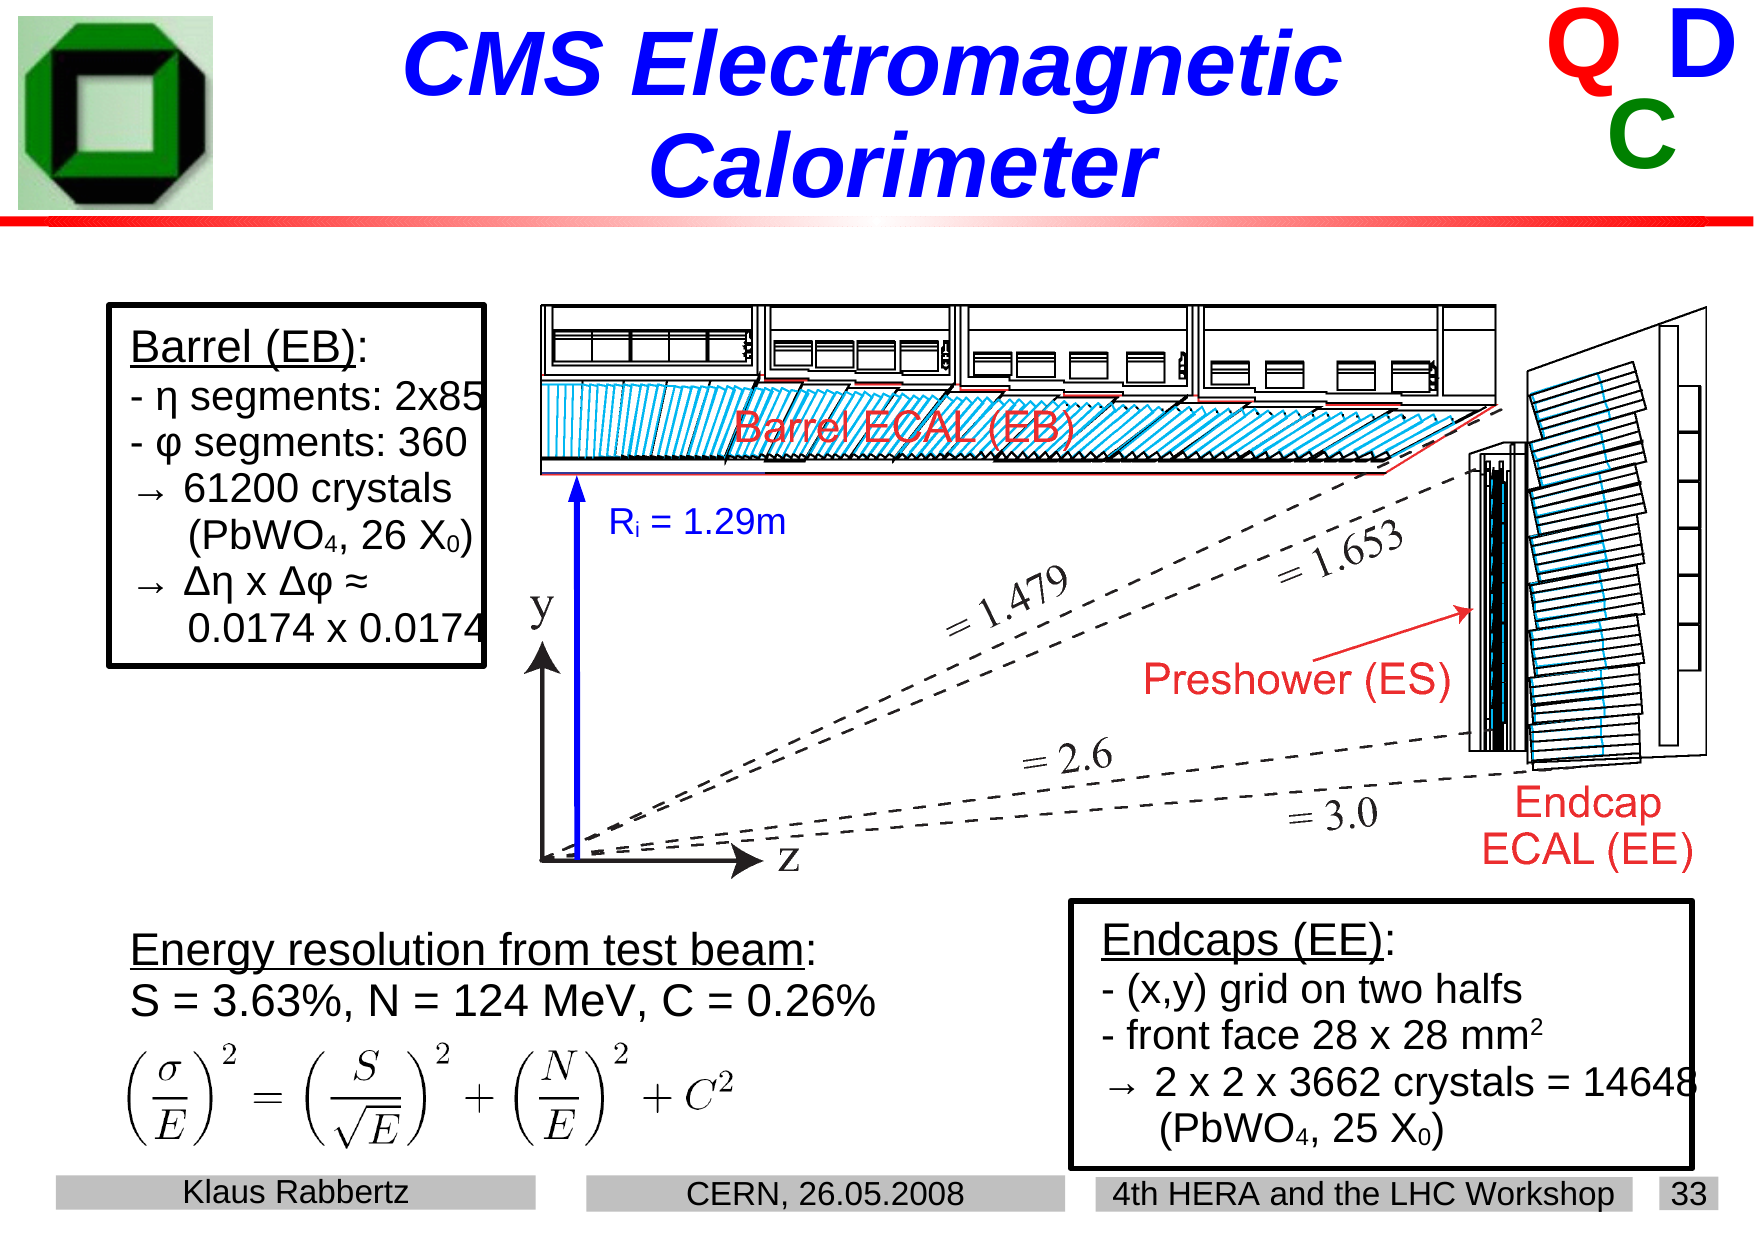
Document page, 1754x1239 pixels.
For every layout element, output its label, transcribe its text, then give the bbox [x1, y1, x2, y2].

title CMS Electromagnetic Calorimeter [220, 11, 1525, 218]
picture [524, 304, 1707, 882]
picture [120, 1039, 738, 1157]
picture [18, 16, 213, 210]
text_box Barrel (EB): - η segments: 2x85 - φ segments: 360 → 61200 crystals (PbWO4, 26 X0) → Δη x Δφ ≈ 0.0174 x 0.0174 [118, 309, 499, 683]
text_box Ri = 1.29m [596, 488, 800, 567]
text_box Endcaps (EE): - (x,y) grid on two halfs - front face 28 x 28 mm2 → 2 x 2 x 3662 crystals = 14648 (PbWO4, 25 X0) [1089, 902, 1711, 1179]
text_box Energy resolution from test beam: S = 3.63%, N = 124 MeV, C = 0.26% [117, 911, 889, 1039]
